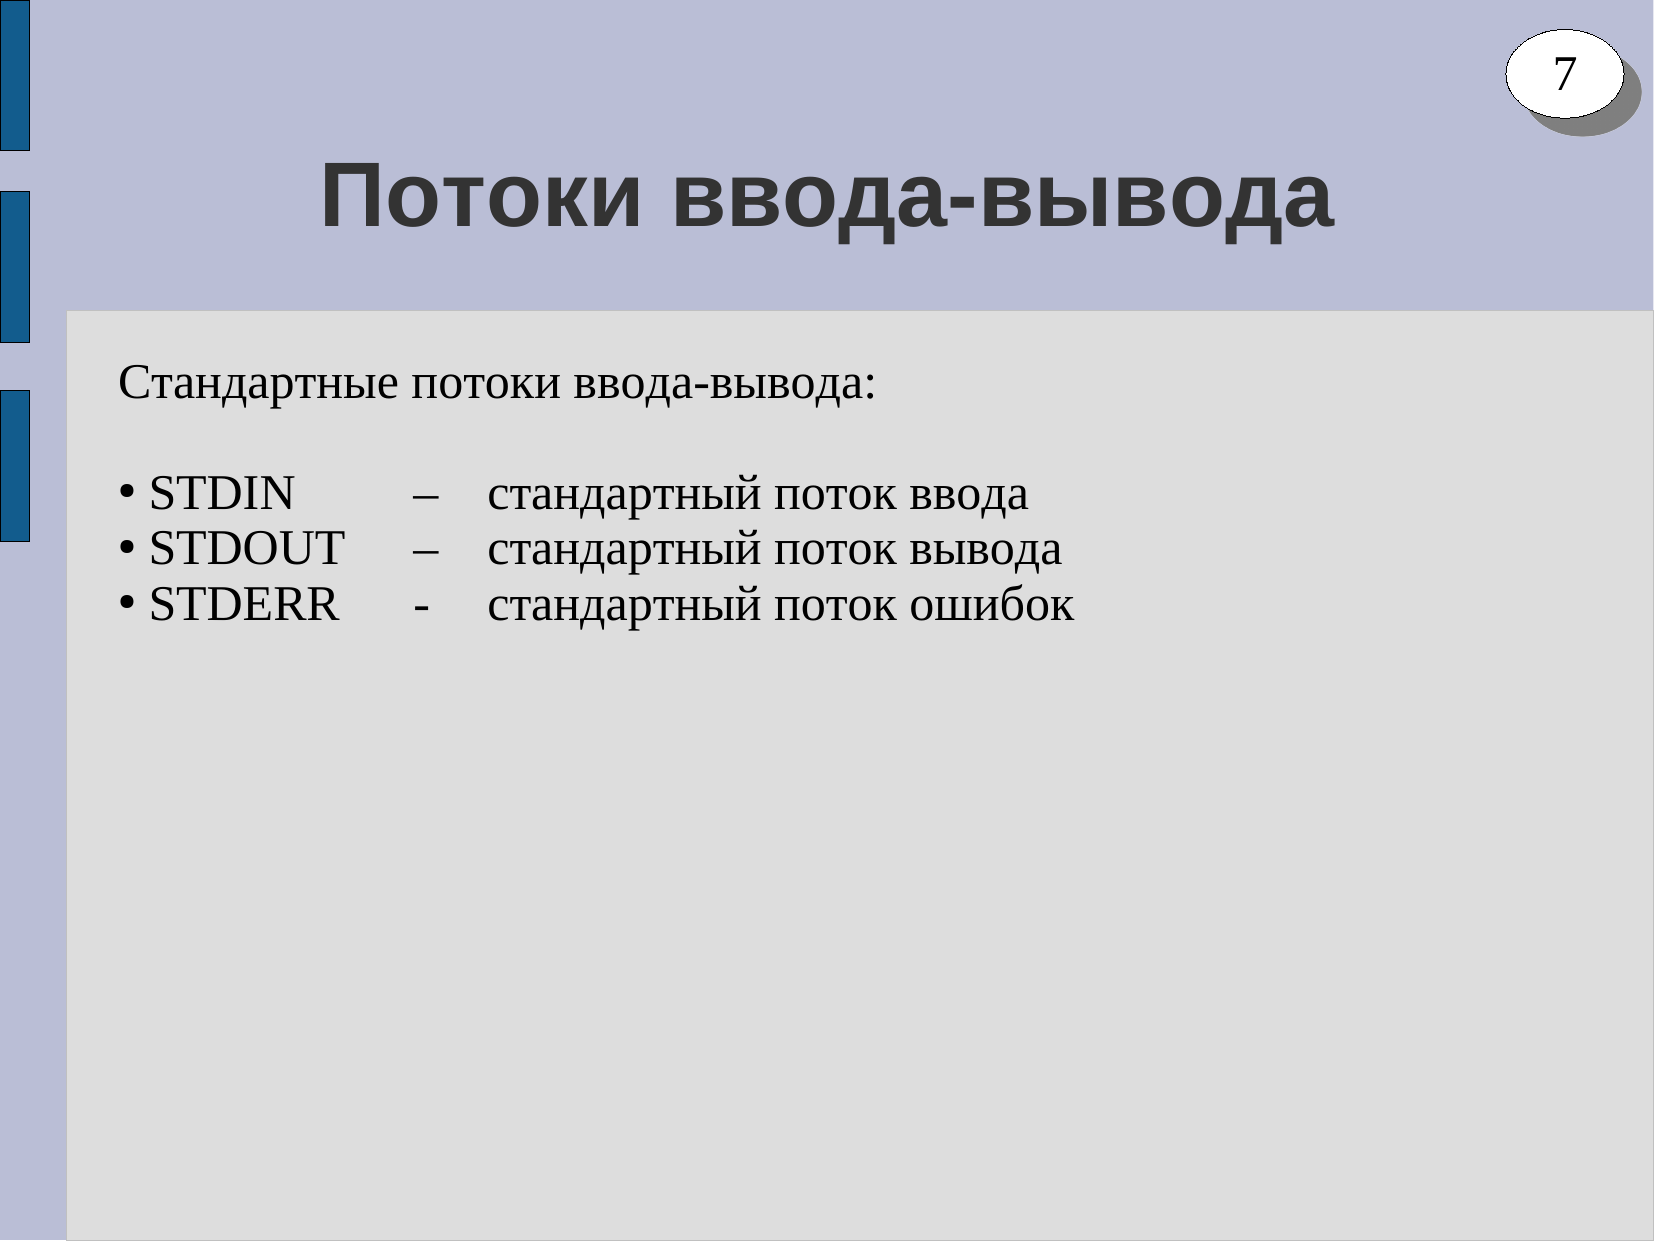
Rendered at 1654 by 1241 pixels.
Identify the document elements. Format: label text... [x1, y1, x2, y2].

title Потоки ввода-вывода [121, 91, 1534, 299]
text_box 7 [1505, 29, 1625, 119]
text_box Стандартные потоки ввода-вывода: STDIN – стандартный поток ввода STDOUT – стандартный поток вывода STDERR - стандартный поток ошибок [118, 354, 1075, 631]
